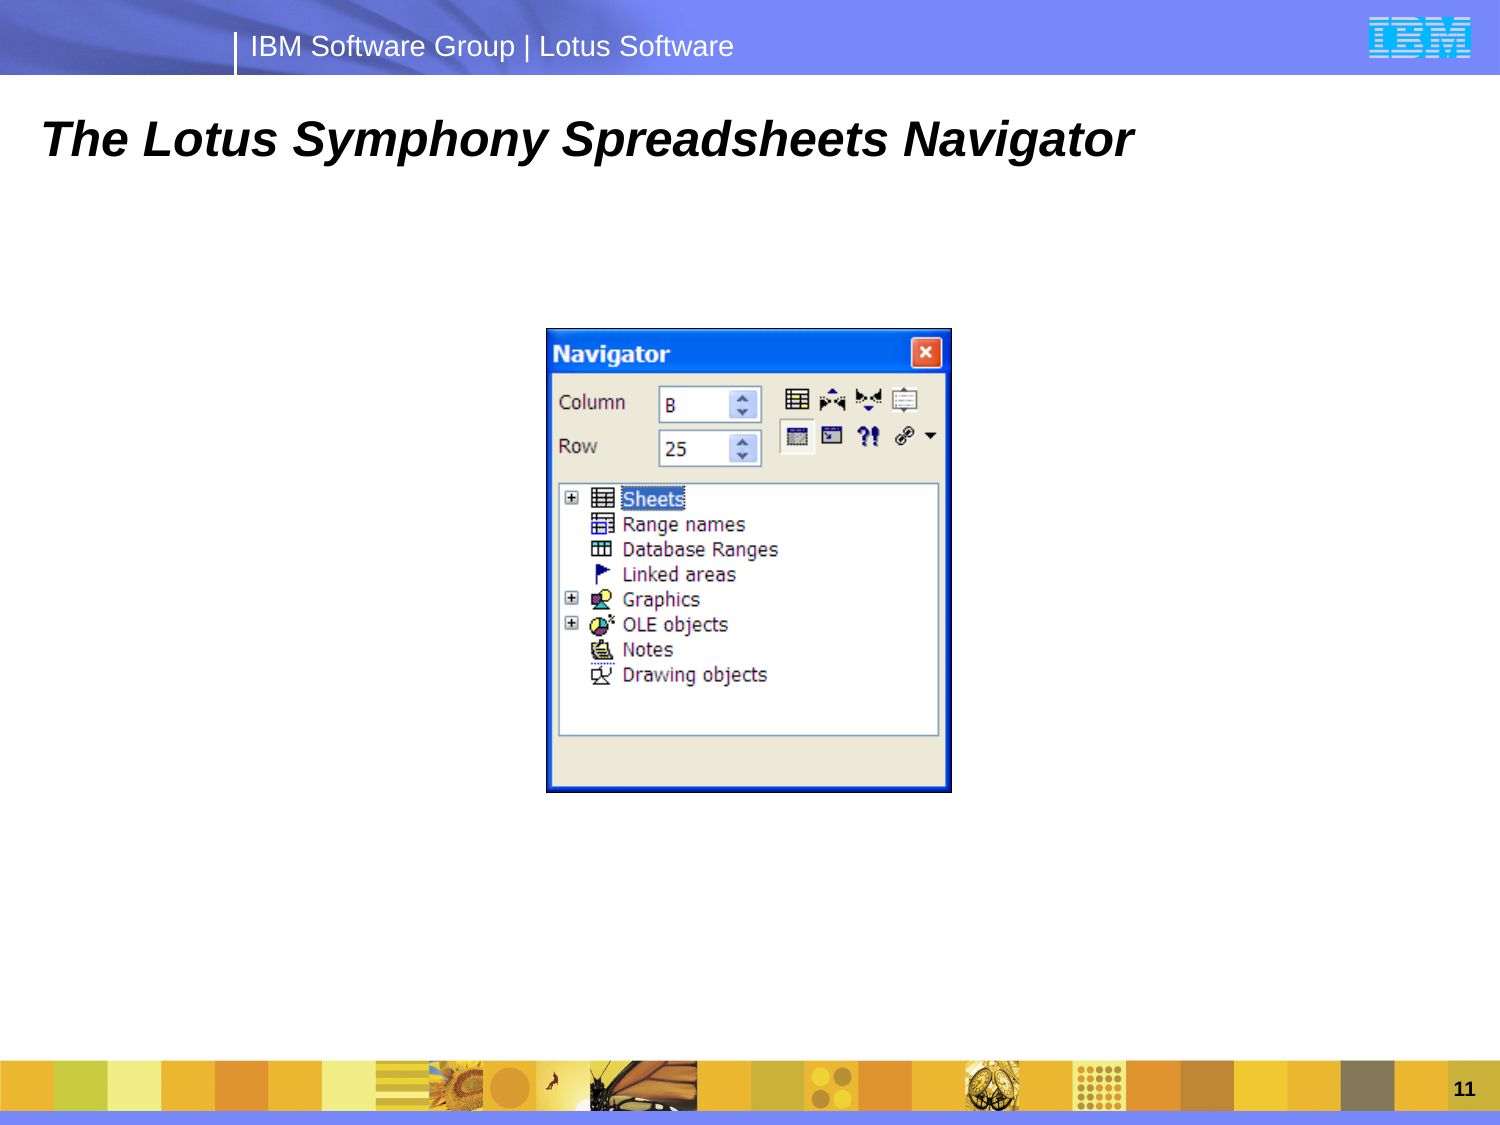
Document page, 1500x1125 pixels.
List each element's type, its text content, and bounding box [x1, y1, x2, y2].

picture [0, 1060, 1500, 1111]
title The Lotus Symphony Spreadsheets Navigator [25, 106, 1378, 189]
picture [546, 328, 952, 793]
picture [0, 0, 1500, 75]
